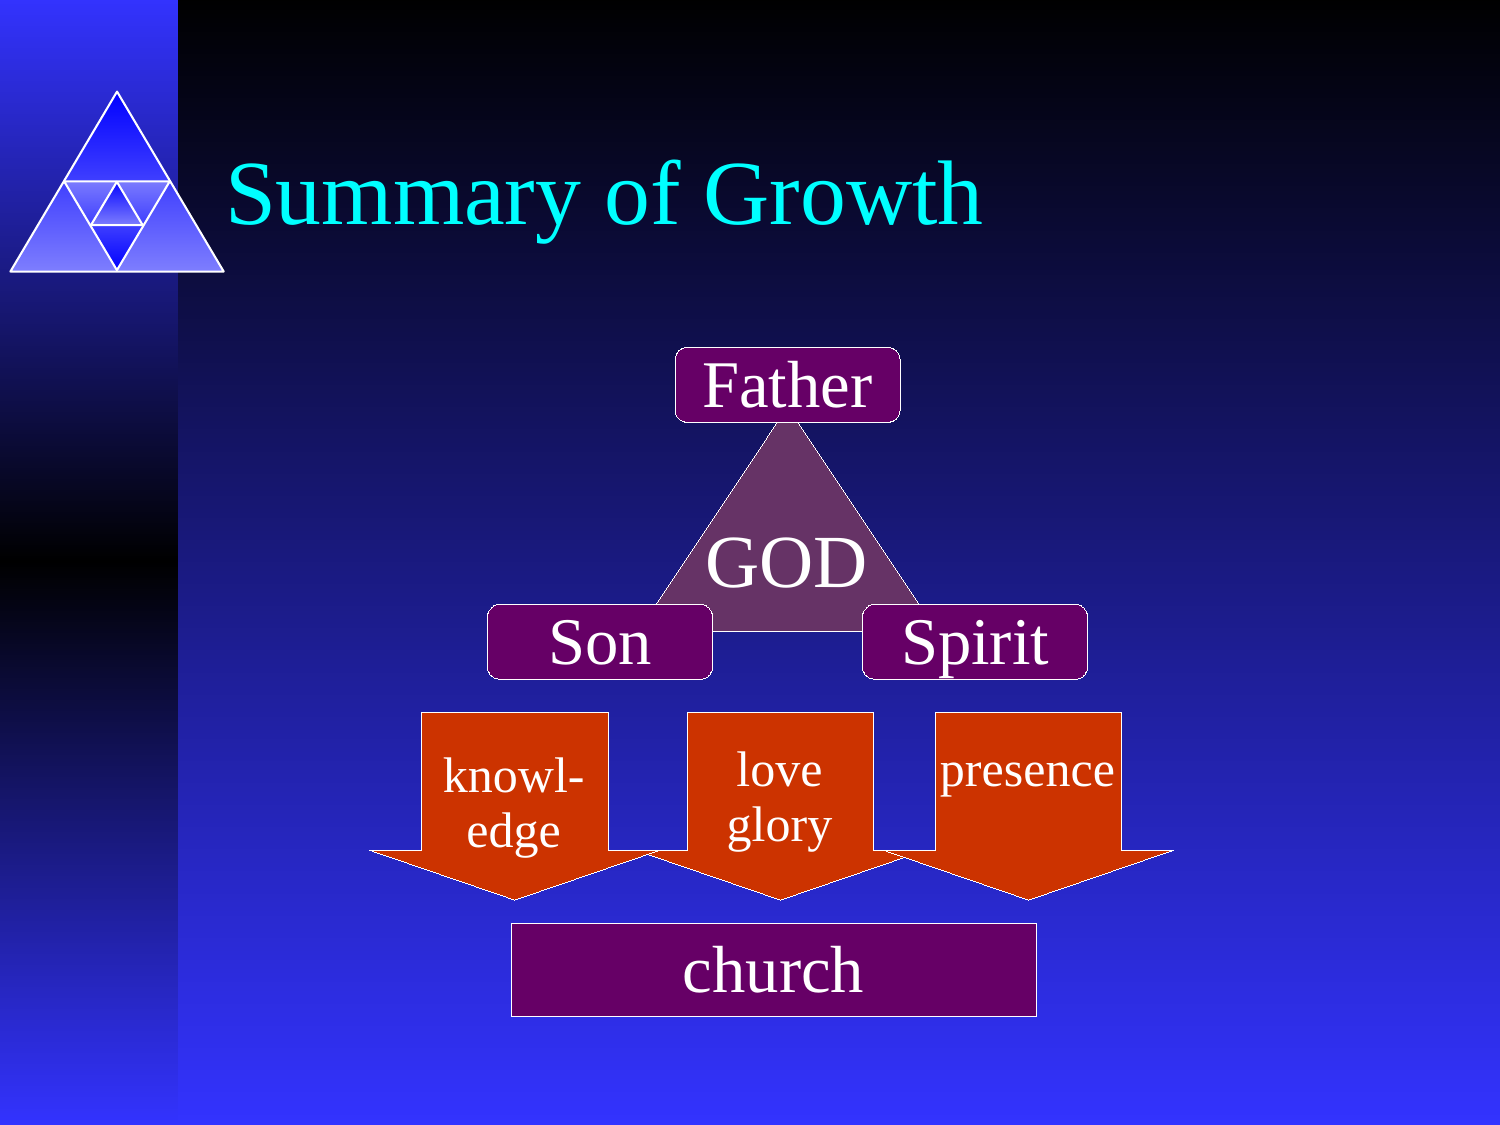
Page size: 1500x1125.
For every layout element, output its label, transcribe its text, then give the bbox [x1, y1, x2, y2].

text_box [687, 712, 874, 734]
text_box [712, 612, 863, 632]
text_box GOD [690, 513, 916, 612]
text_box Son [487, 604, 713, 680]
text_box presence [883, 734, 1172, 805]
text_box love glory [635, 734, 924, 861]
text_box [421, 712, 609, 740]
text_box [418, 867, 611, 901]
text_box church [511, 923, 1037, 1017]
text_box Father [675, 347, 901, 423]
text_box [656, 553, 690, 604]
text_box [883, 805, 1174, 901]
title Summary of Growth [225, 99, 1463, 288]
text_box [935, 712, 1122, 734]
text_box Spirit [862, 604, 1088, 680]
text_box [667, 861, 894, 901]
text_box [716, 423, 859, 513]
text_box knowl- edge [369, 740, 658, 867]
